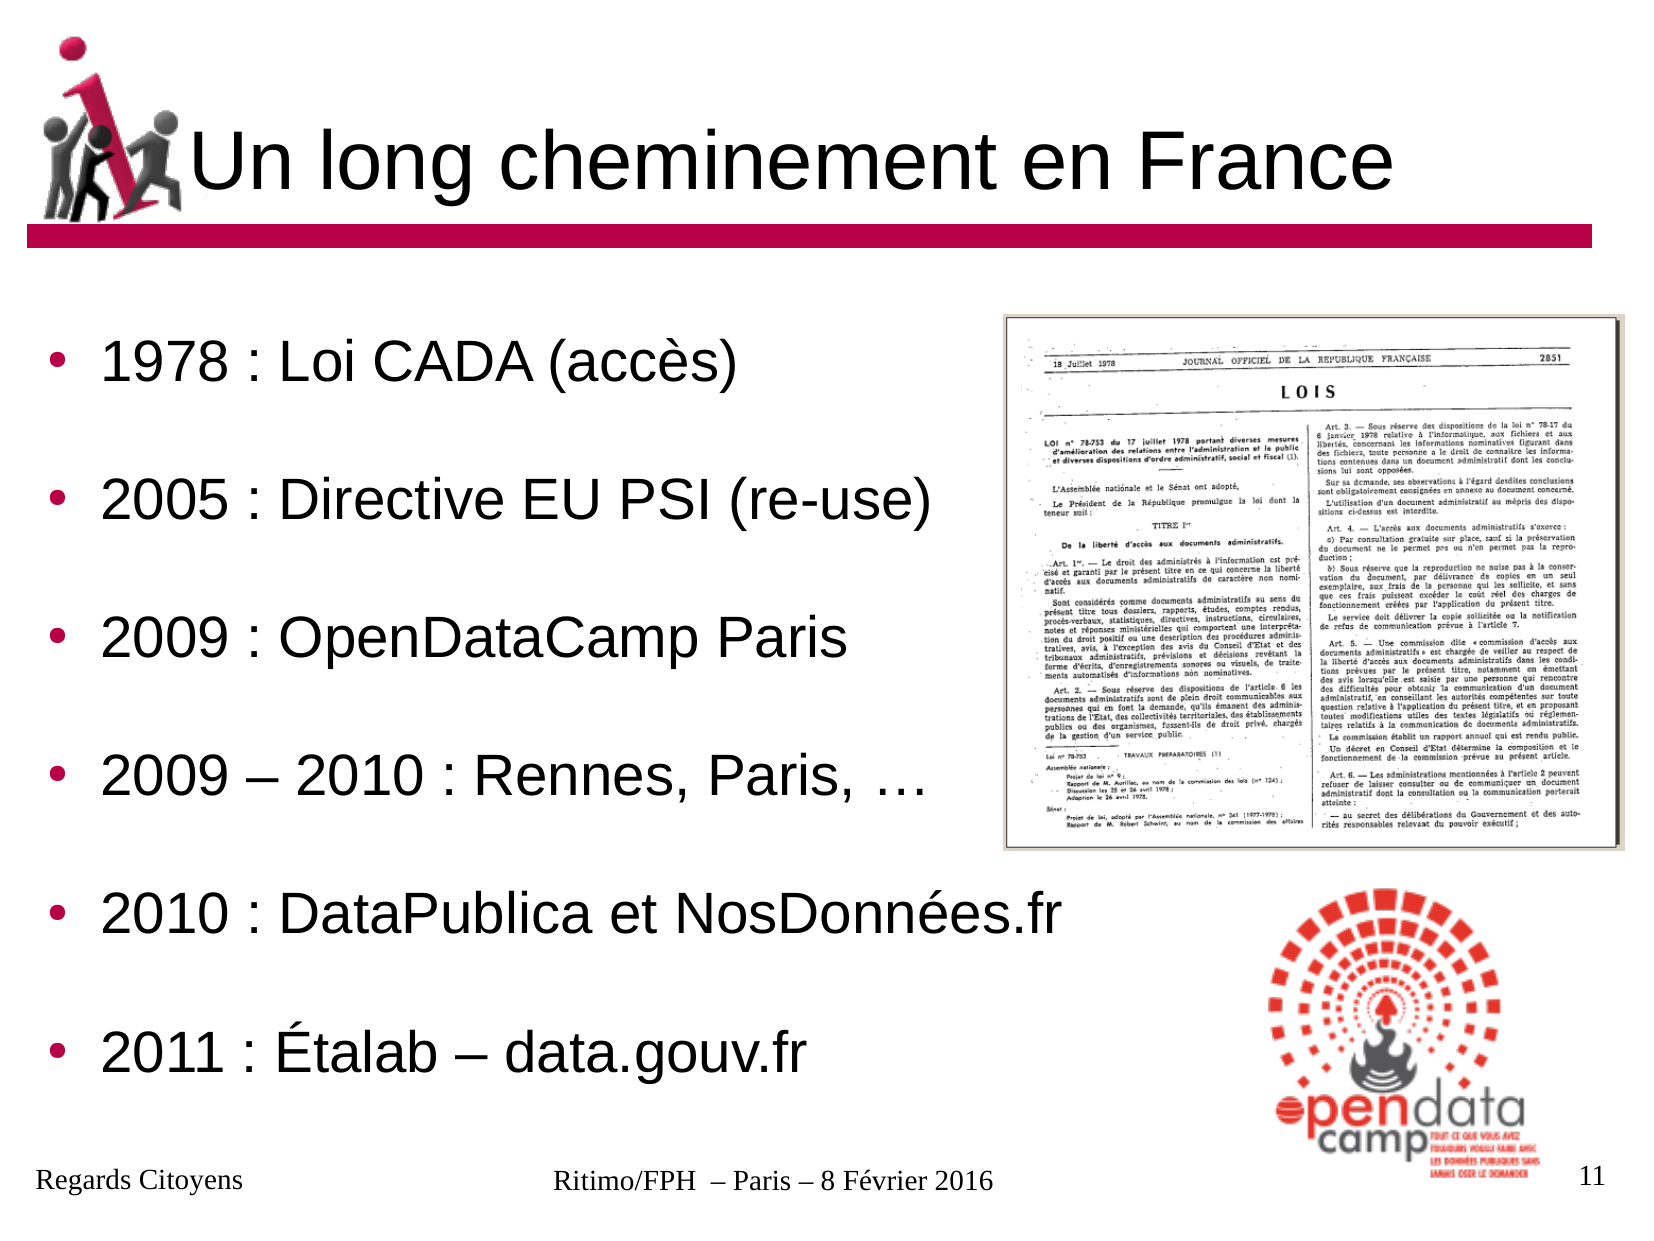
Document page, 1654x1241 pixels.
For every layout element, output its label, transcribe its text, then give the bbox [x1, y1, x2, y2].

list 1978 : Loi CADA (accès) 2005 : Directive EU PSI (re-use) 2009 : OpenDataCamp Paris 2009 – 2010 : Rennes, Paris, … 2010 : DataPublica et NosDonnées.fr 2011 : Étalab – data.gouv.fr [29, 224, 1654, 1140]
picture [27, 31, 208, 224]
picture [1257, 885, 1554, 1182]
picture [1003, 314, 1625, 851]
title Un long cheminement en France [188, 64, 1654, 258]
